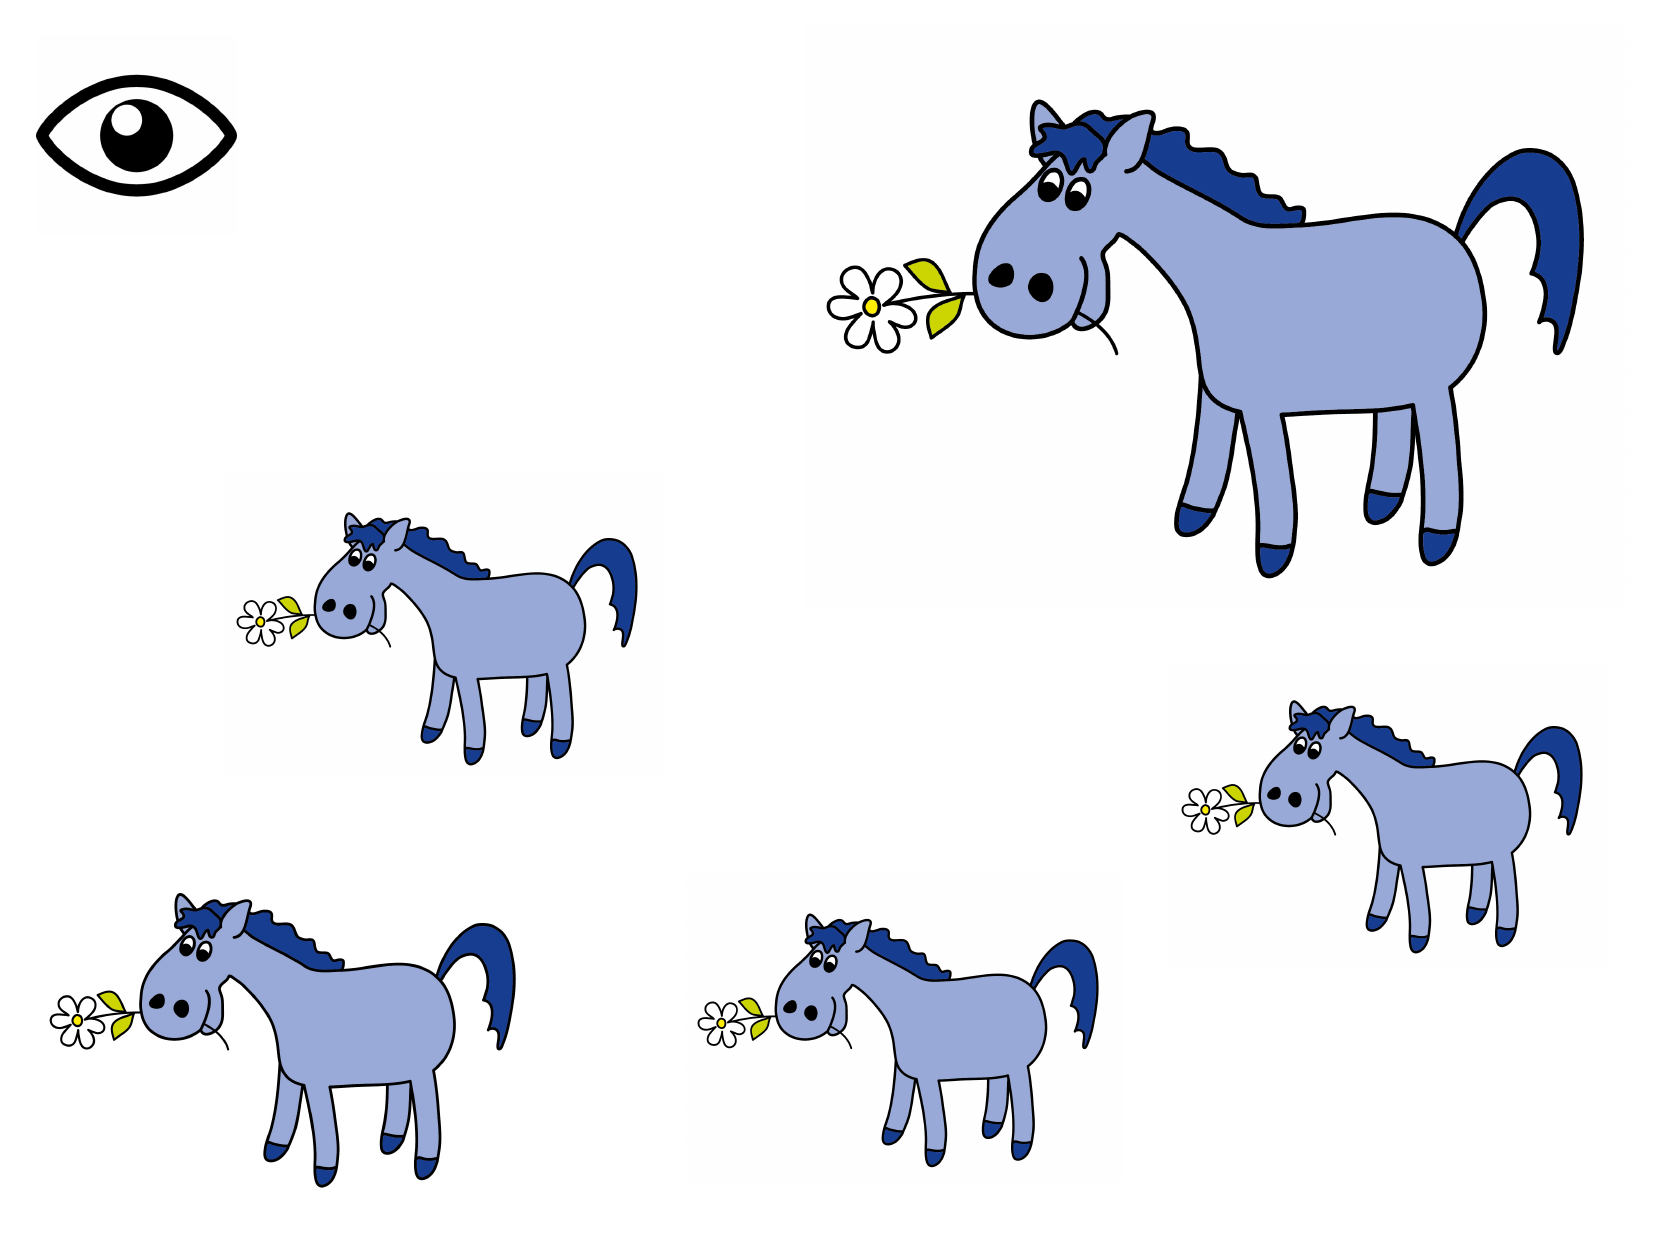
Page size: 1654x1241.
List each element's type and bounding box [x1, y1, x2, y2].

picture [35, 846, 544, 1205]
picture [685, 874, 1123, 1183]
picture [1169, 660, 1607, 969]
picture [36, 35, 237, 236]
picture [224, 472, 662, 781]
picture [803, 23, 1630, 608]
